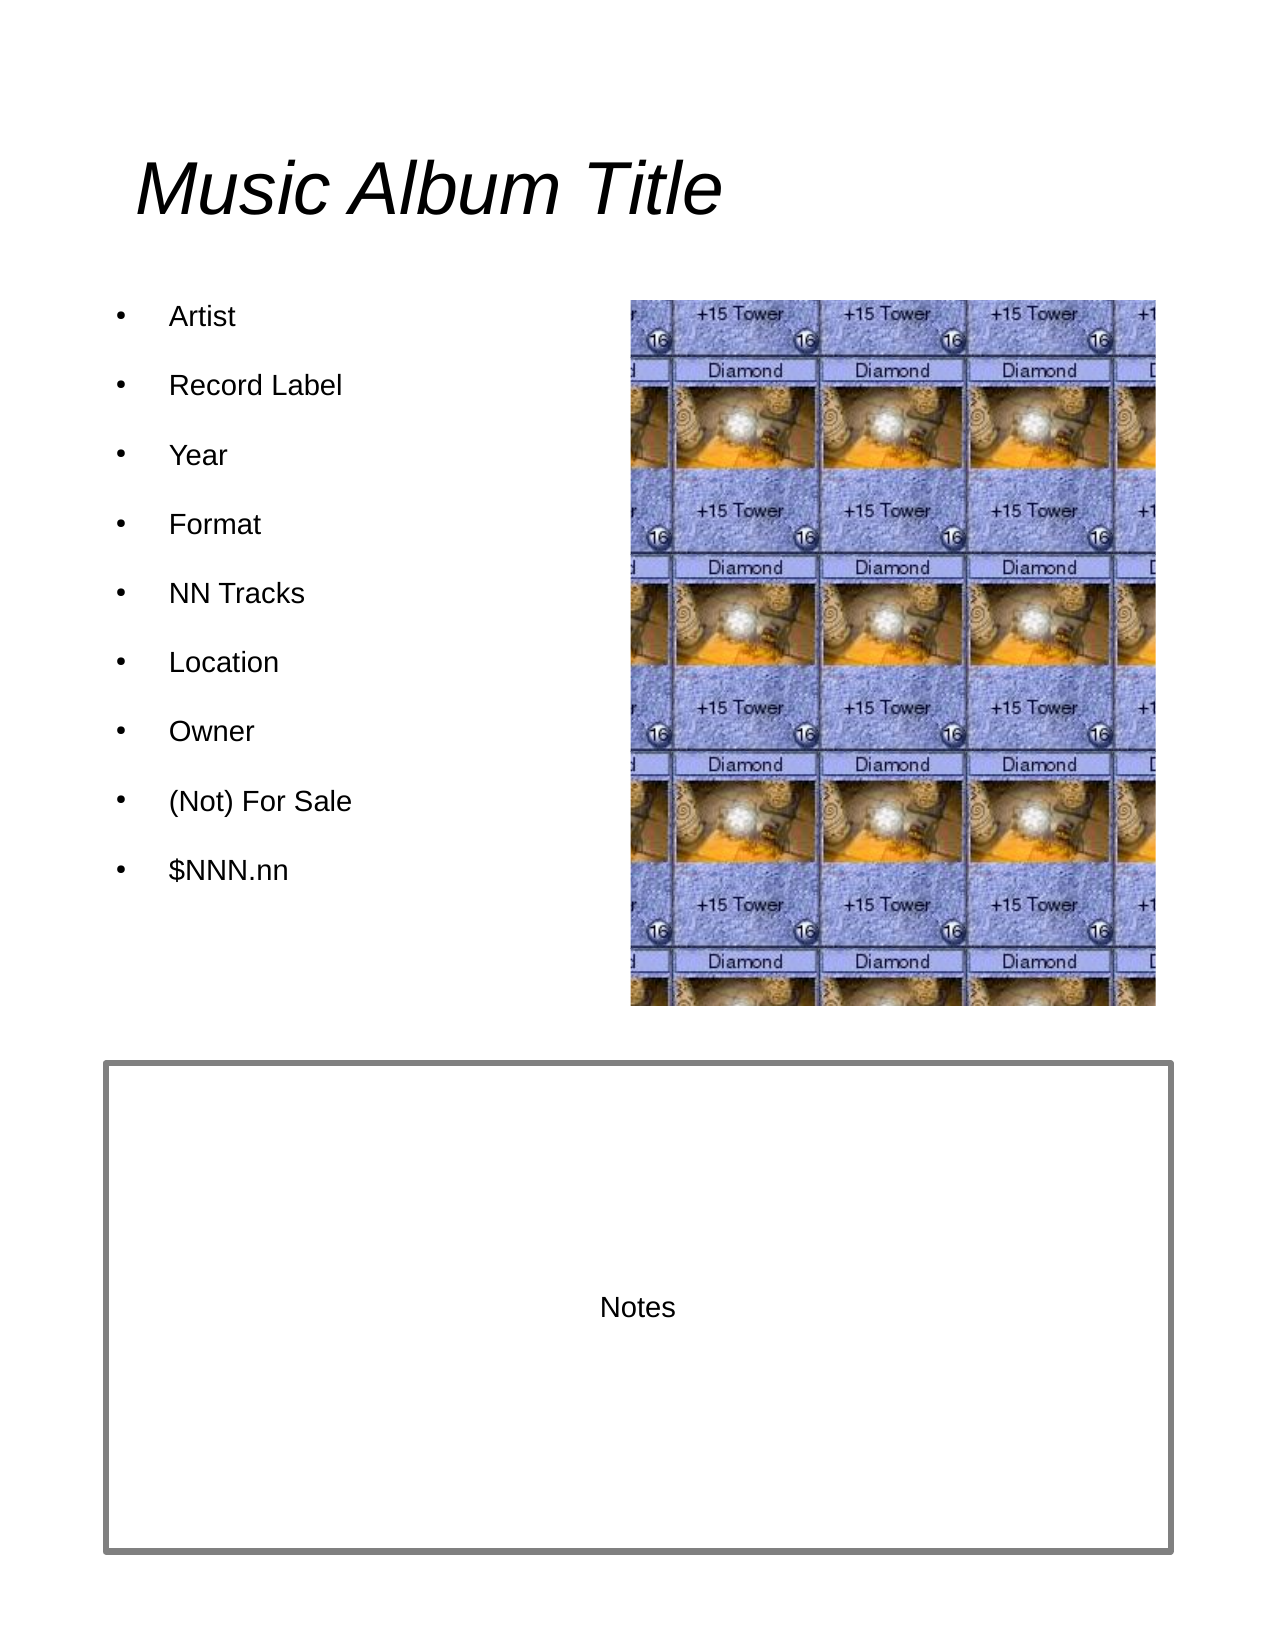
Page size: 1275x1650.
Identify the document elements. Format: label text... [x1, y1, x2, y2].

list Artist Record Label Year Format NN Tracks Location Owner (Not) For Sale $NNN.nn [60, 300, 601, 1064]
list [630, 300, 1156, 1006]
title Music Album Title [60, 60, 1102, 317]
list Notes [105, 1063, 1171, 1552]
